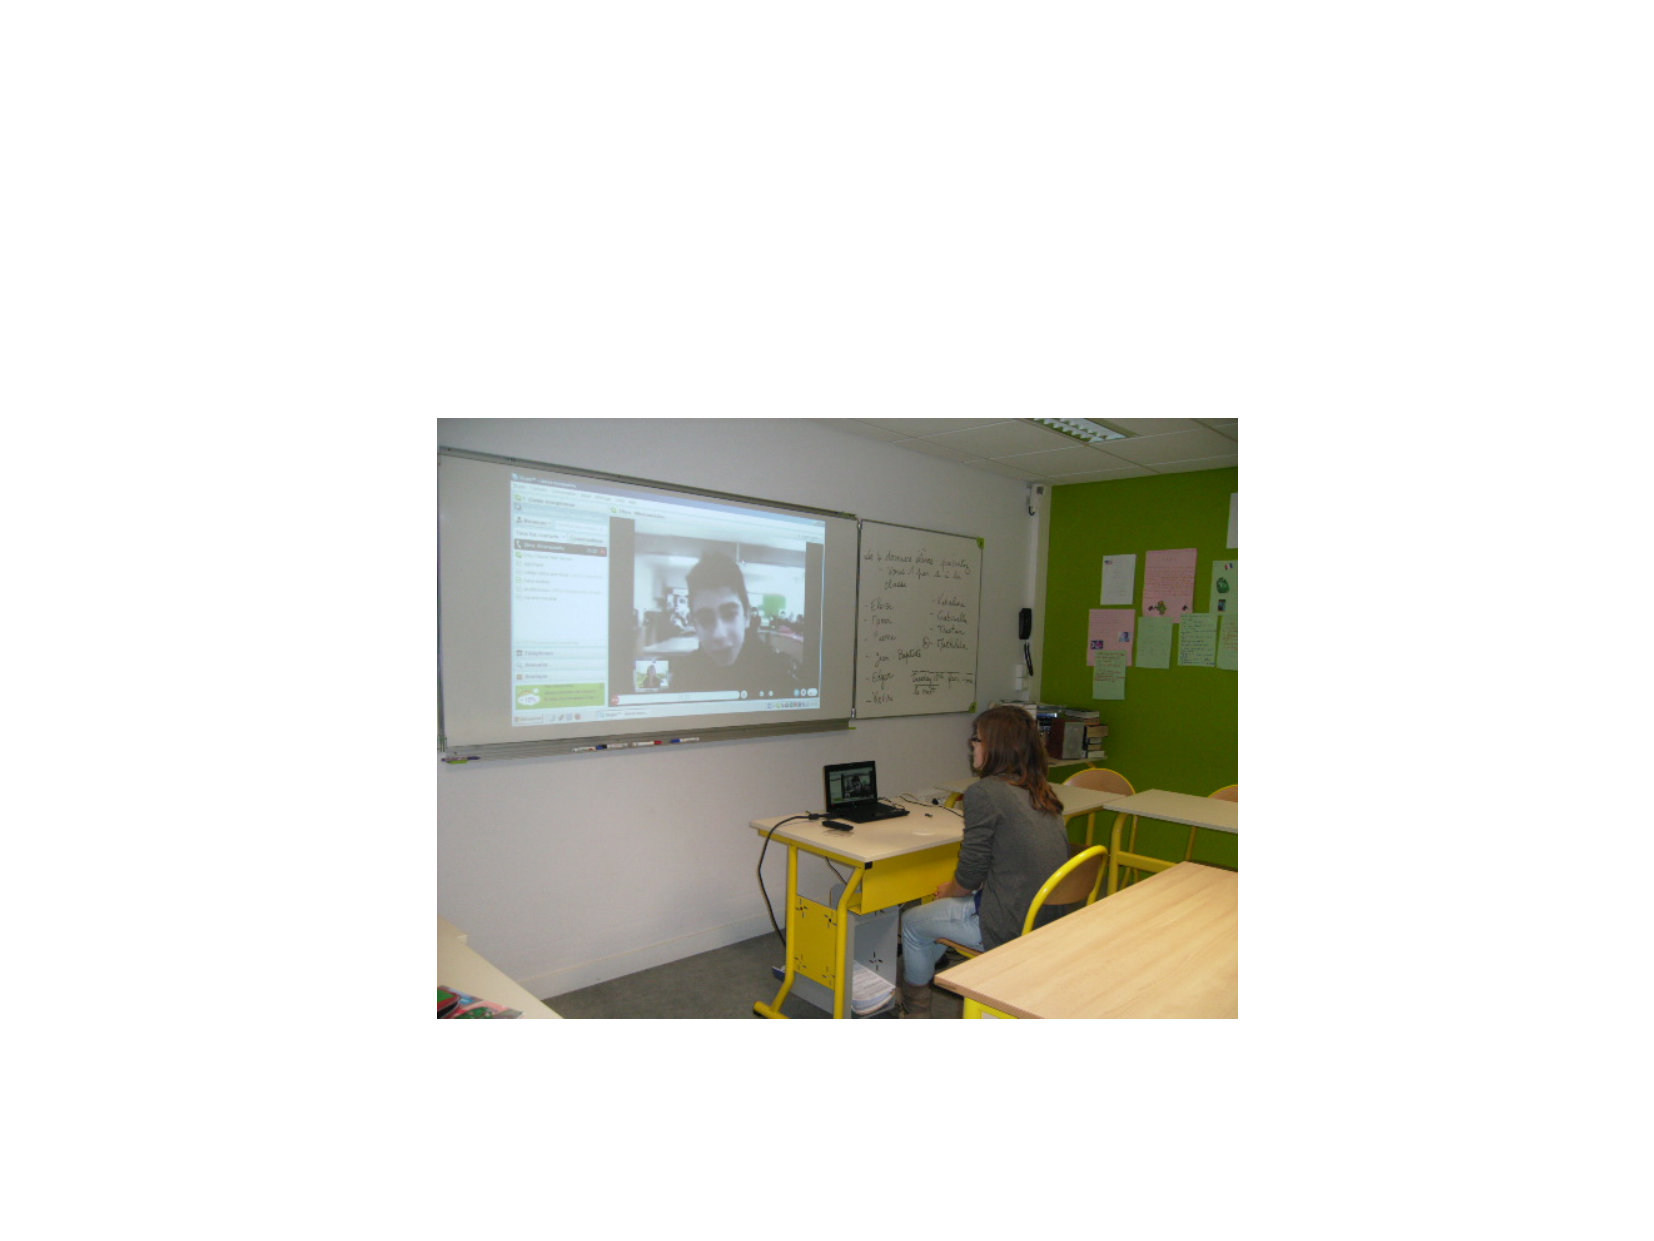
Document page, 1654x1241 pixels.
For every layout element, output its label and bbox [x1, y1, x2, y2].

picture [437, 418, 1238, 1019]
